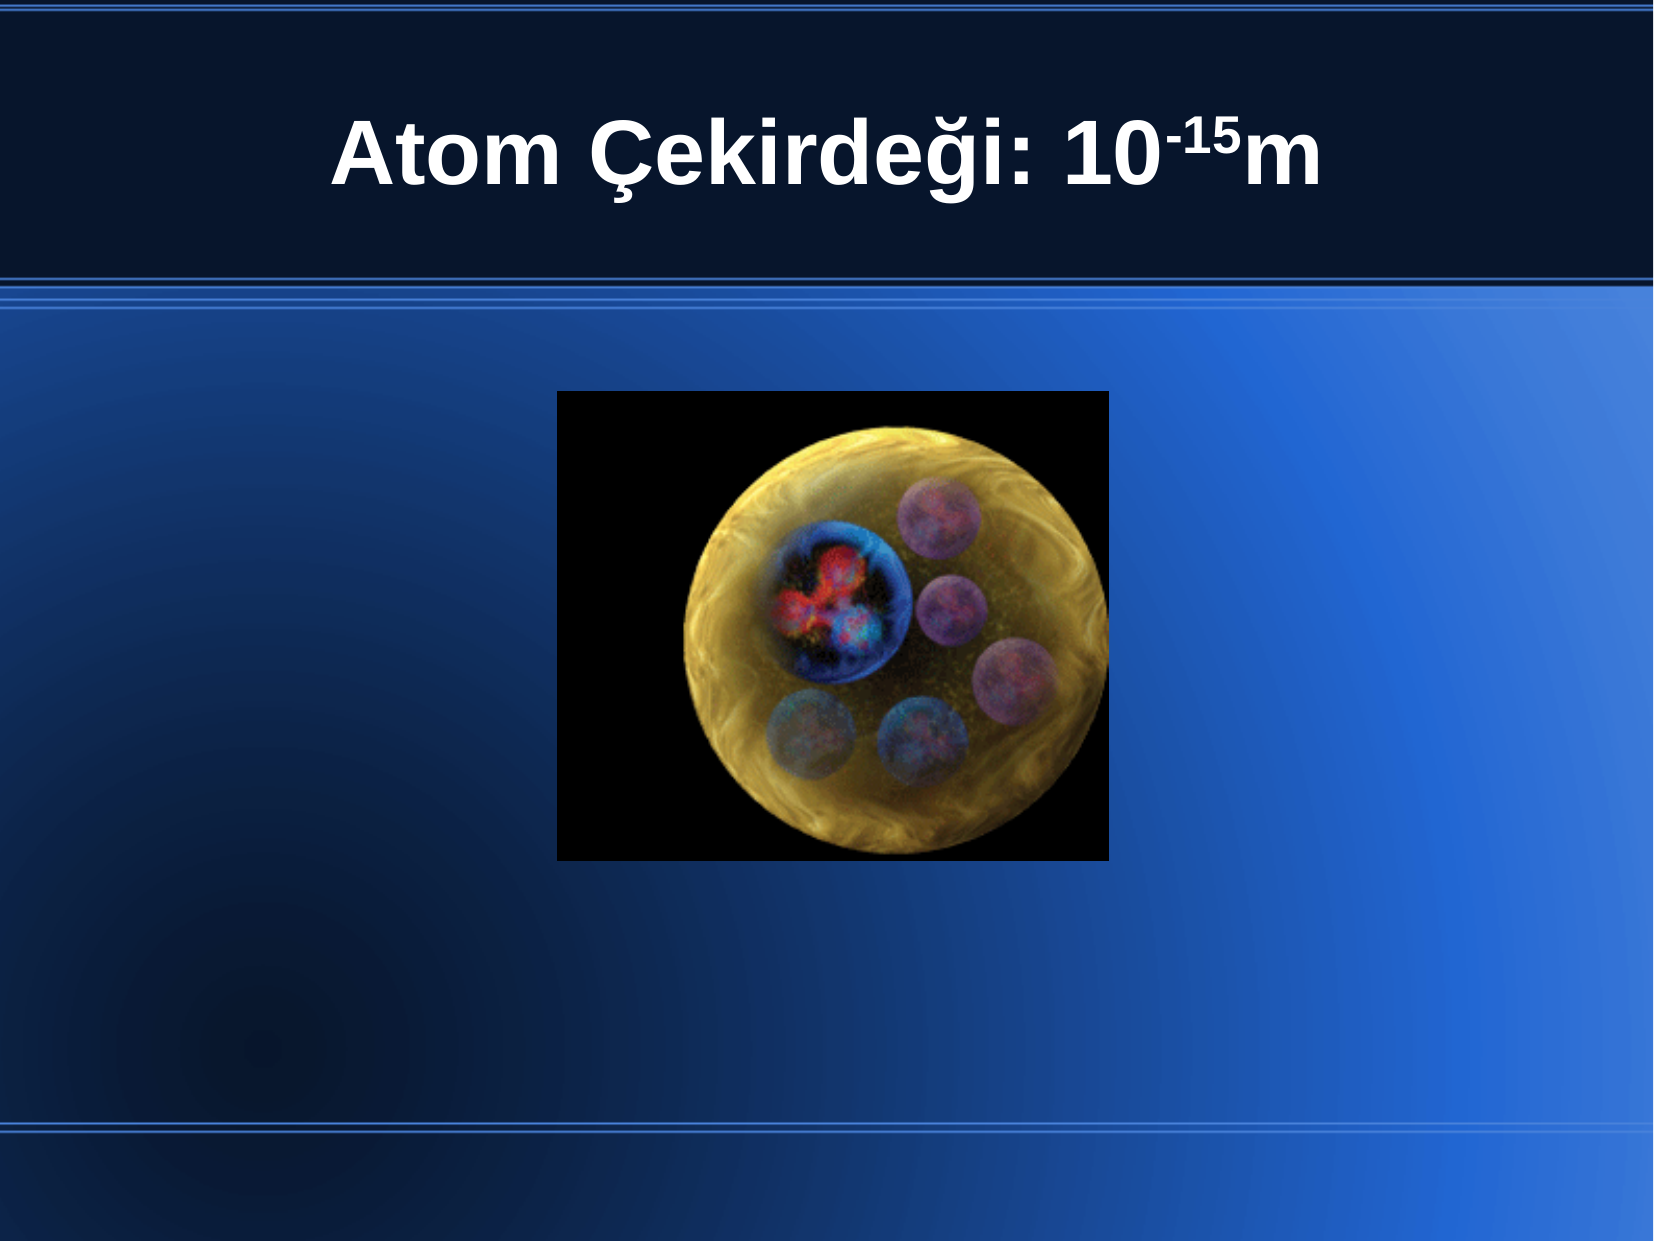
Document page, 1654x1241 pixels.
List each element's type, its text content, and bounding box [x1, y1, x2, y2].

picture [0, 0, 1654, 1241]
title Atom Çekirdeği: 10-15m [82, 49, 1571, 257]
